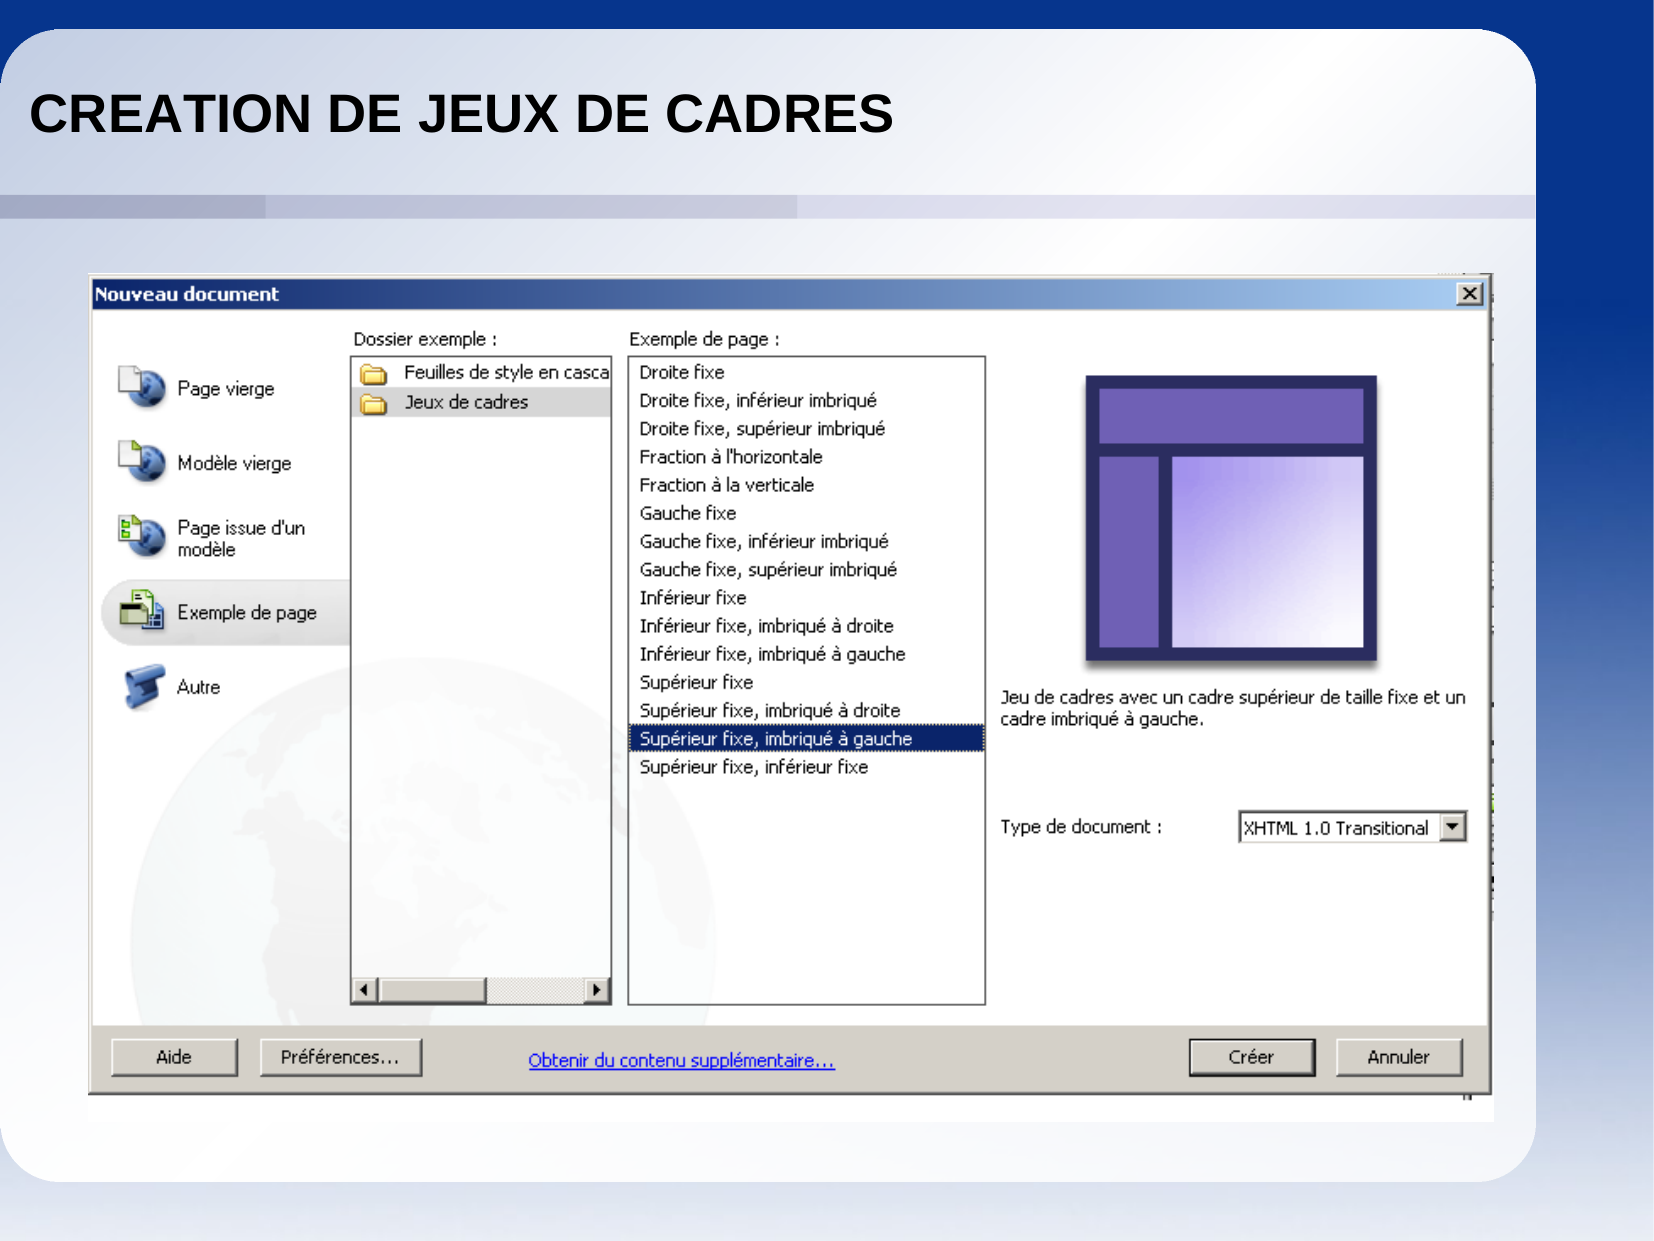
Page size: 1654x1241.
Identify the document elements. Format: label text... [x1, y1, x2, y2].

picture [0, 0, 1654, 1241]
title CREATION DE JEUX DE CADRES [29, 49, 1506, 178]
picture [88, 273, 1494, 1123]
